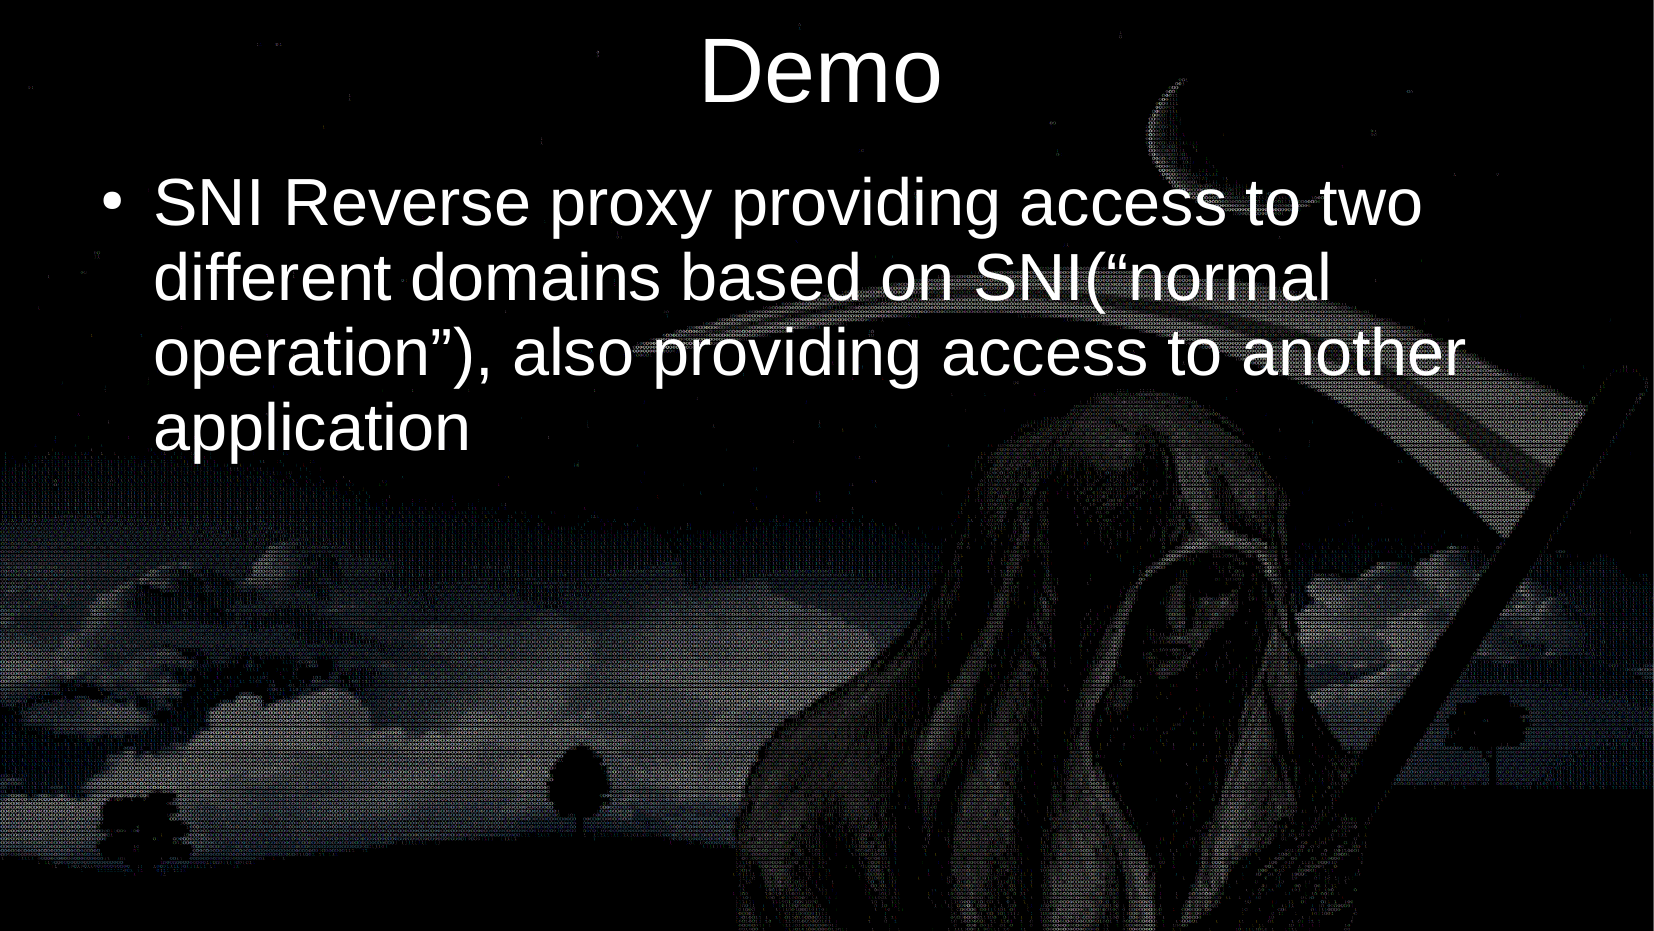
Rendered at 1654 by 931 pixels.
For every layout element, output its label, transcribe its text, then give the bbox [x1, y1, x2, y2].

picture [0, 0, 1654, 931]
list SNI Reverse proxy providing access to two different domains based on SNI(“normal operation”), also providing access to another application [82, 165, 1571, 827]
title Demo [11, 10, 1630, 131]
